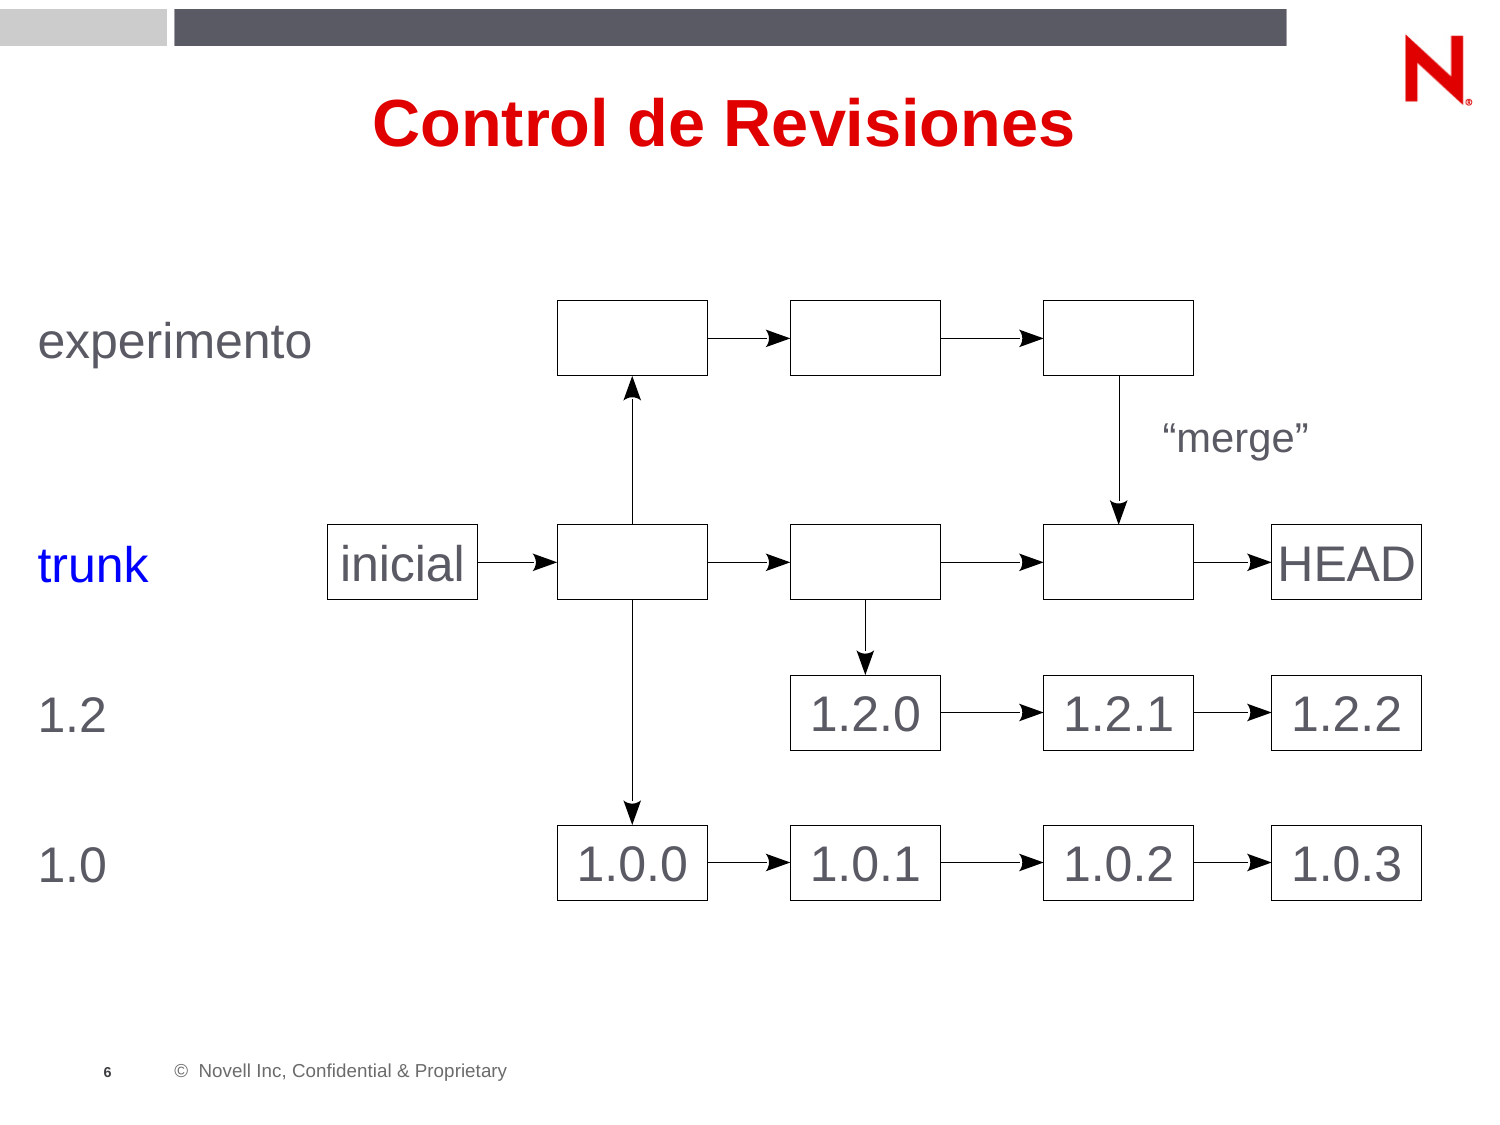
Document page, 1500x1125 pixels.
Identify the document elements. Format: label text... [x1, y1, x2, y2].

text_box inicial [327, 524, 478, 600]
picture [1403, 32, 1473, 107]
text_box 1.2 [37, 684, 108, 741]
text_box 1.2.2 [1271, 675, 1422, 751]
text_box HEAD [1271, 524, 1422, 600]
text_box 1.0.3 [1271, 825, 1422, 901]
text_box 1.0.0 [557, 825, 708, 901]
text_box 1.2.1 [1043, 675, 1194, 751]
text_box 1.0 [37, 834, 108, 891]
text_box “merge” [1162, 412, 1310, 460]
title Control de Revisiones [173, 41, 1276, 205]
text_box trunk [37, 534, 149, 591]
text_box 1.2.0 [790, 675, 941, 751]
text_box 1.0.2 [1043, 825, 1194, 901]
text_box 1.0.1 [790, 825, 941, 901]
text_box experimento [37, 310, 313, 367]
